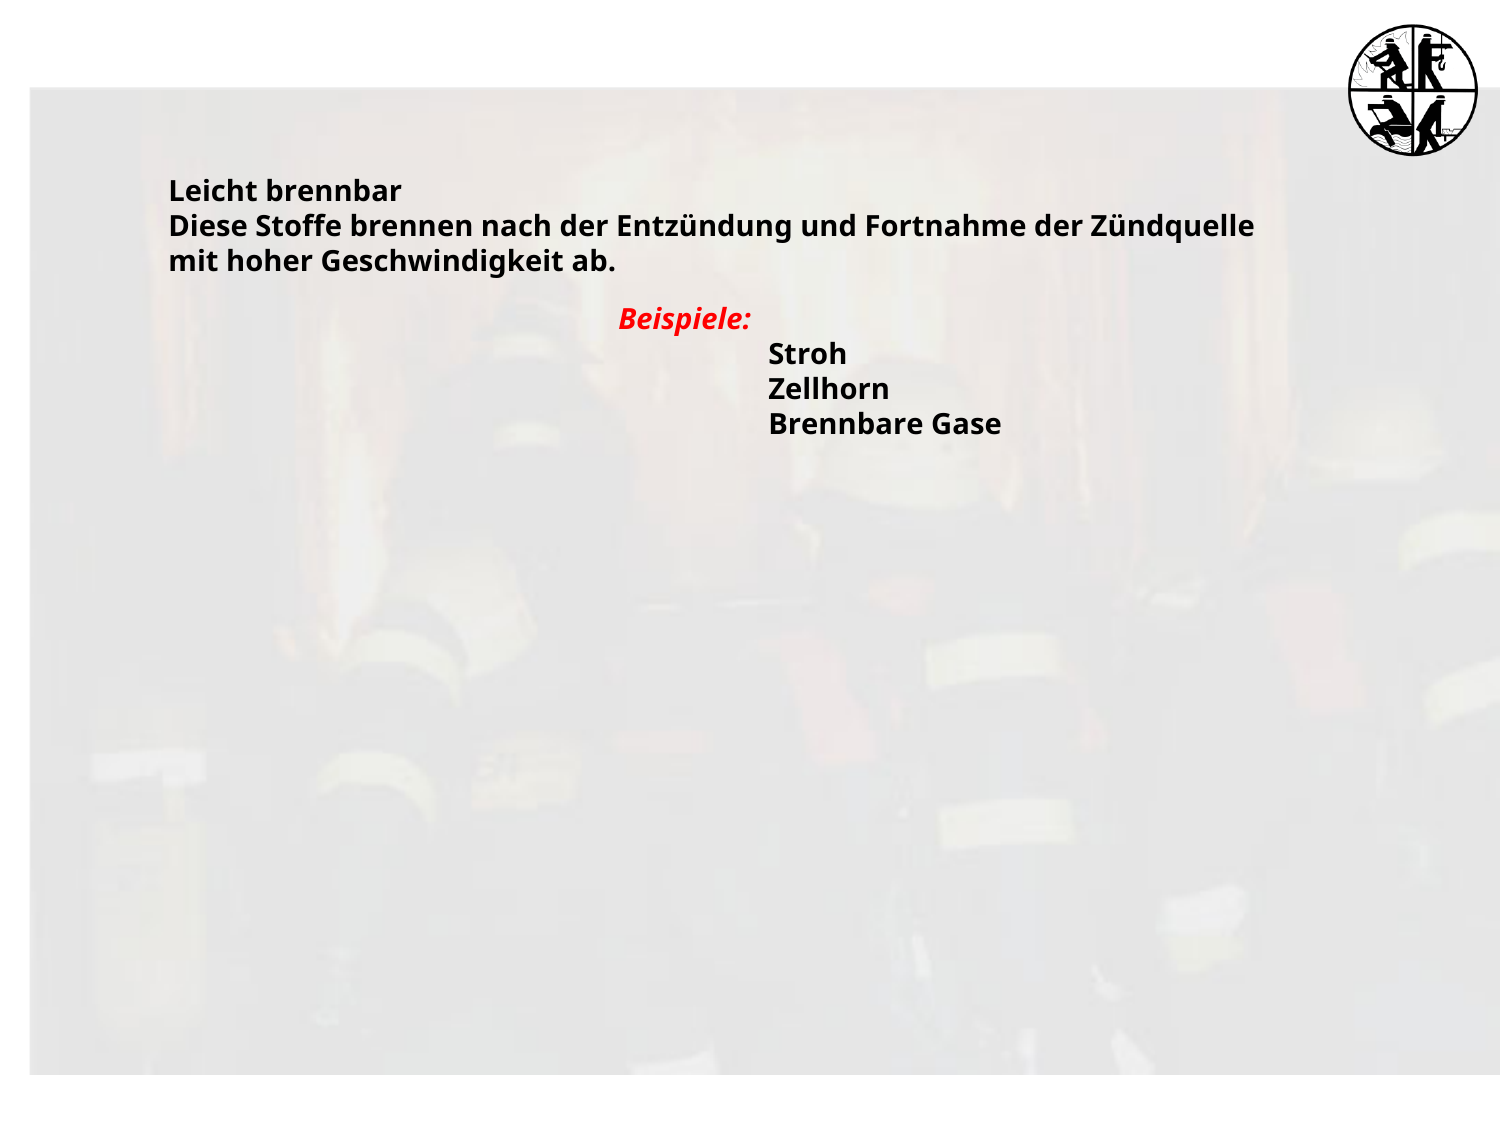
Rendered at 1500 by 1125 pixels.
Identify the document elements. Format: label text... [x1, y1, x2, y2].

picture [31, 20, 1500, 1075]
text_box Leicht brennbar Diese Stoffe brennen nach der Entzündung und Fortnahme der Zündquelle mit hoher Geschwindigkeit ab. [153, 165, 1335, 293]
text_box Beispiele: Stroh Zellhorn Brennbare Gase [153, 293, 1335, 449]
